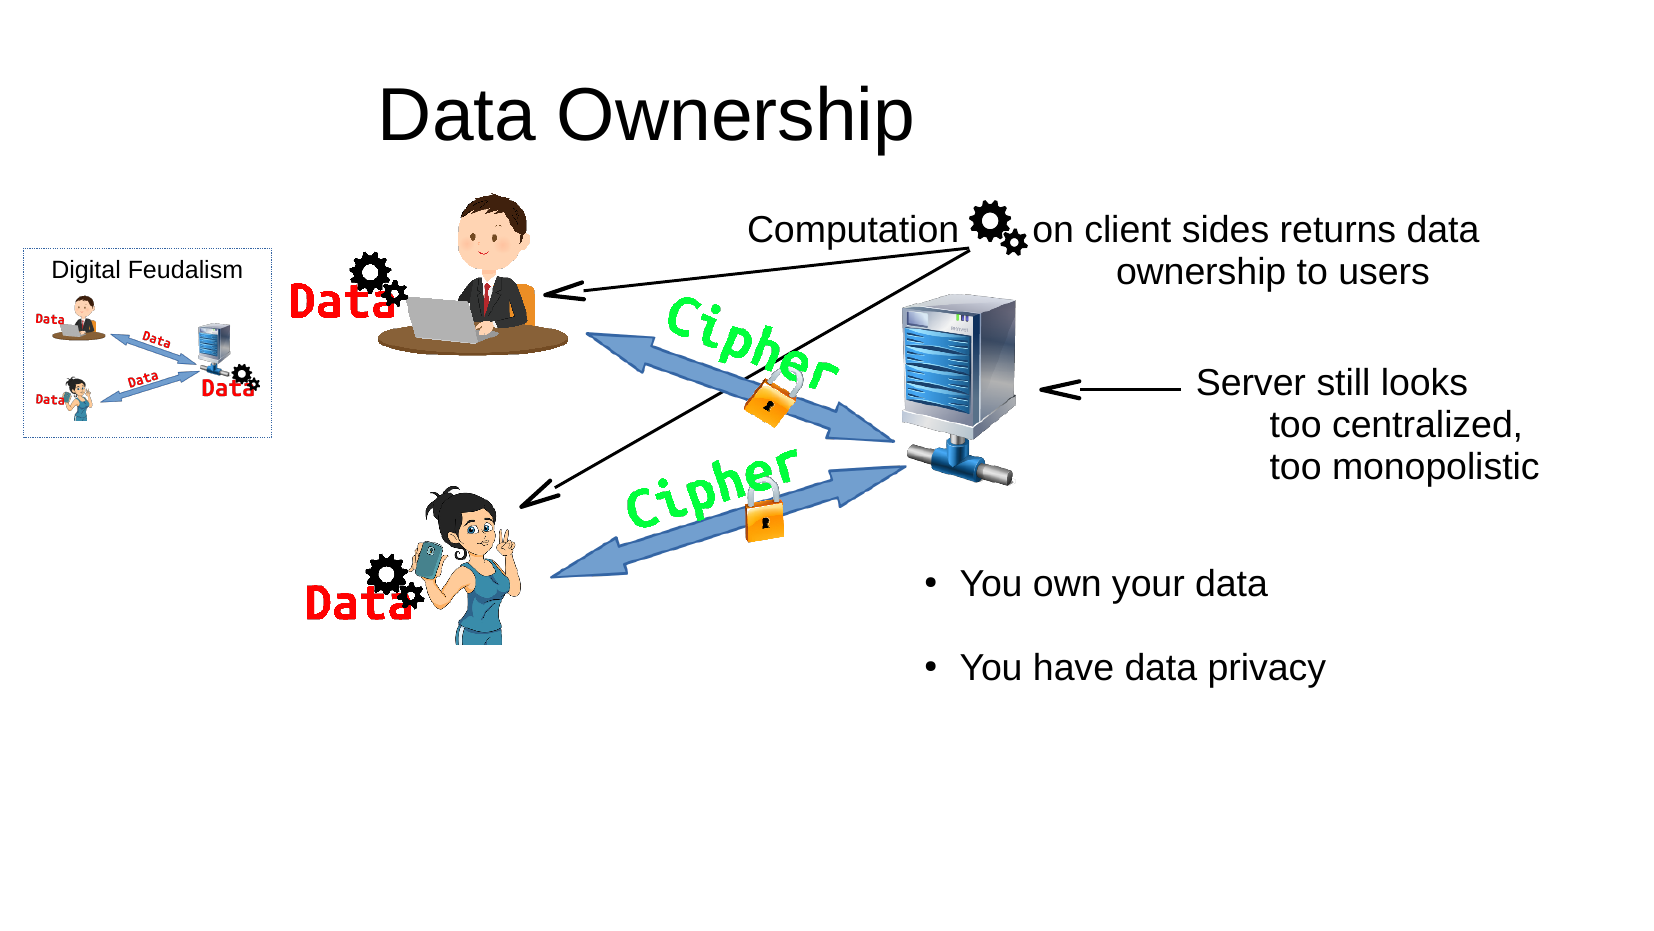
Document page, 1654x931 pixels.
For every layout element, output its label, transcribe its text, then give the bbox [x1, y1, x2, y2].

text_box You own your data You have data privacy [909, 555, 1630, 851]
text_box Computation on client sides returns data ownership to users [732, 200, 1654, 308]
text_box Computation on client sides returns data ownership to users [732, 200, 969, 272]
picture [36, 295, 260, 421]
picture [290, 192, 1028, 645]
text_box Server still looks too centralized, too monopolistic [1181, 354, 1607, 496]
title Data Ownership [82, 37, 1571, 193]
text_box Digital Feudalism [36, 248, 273, 291]
